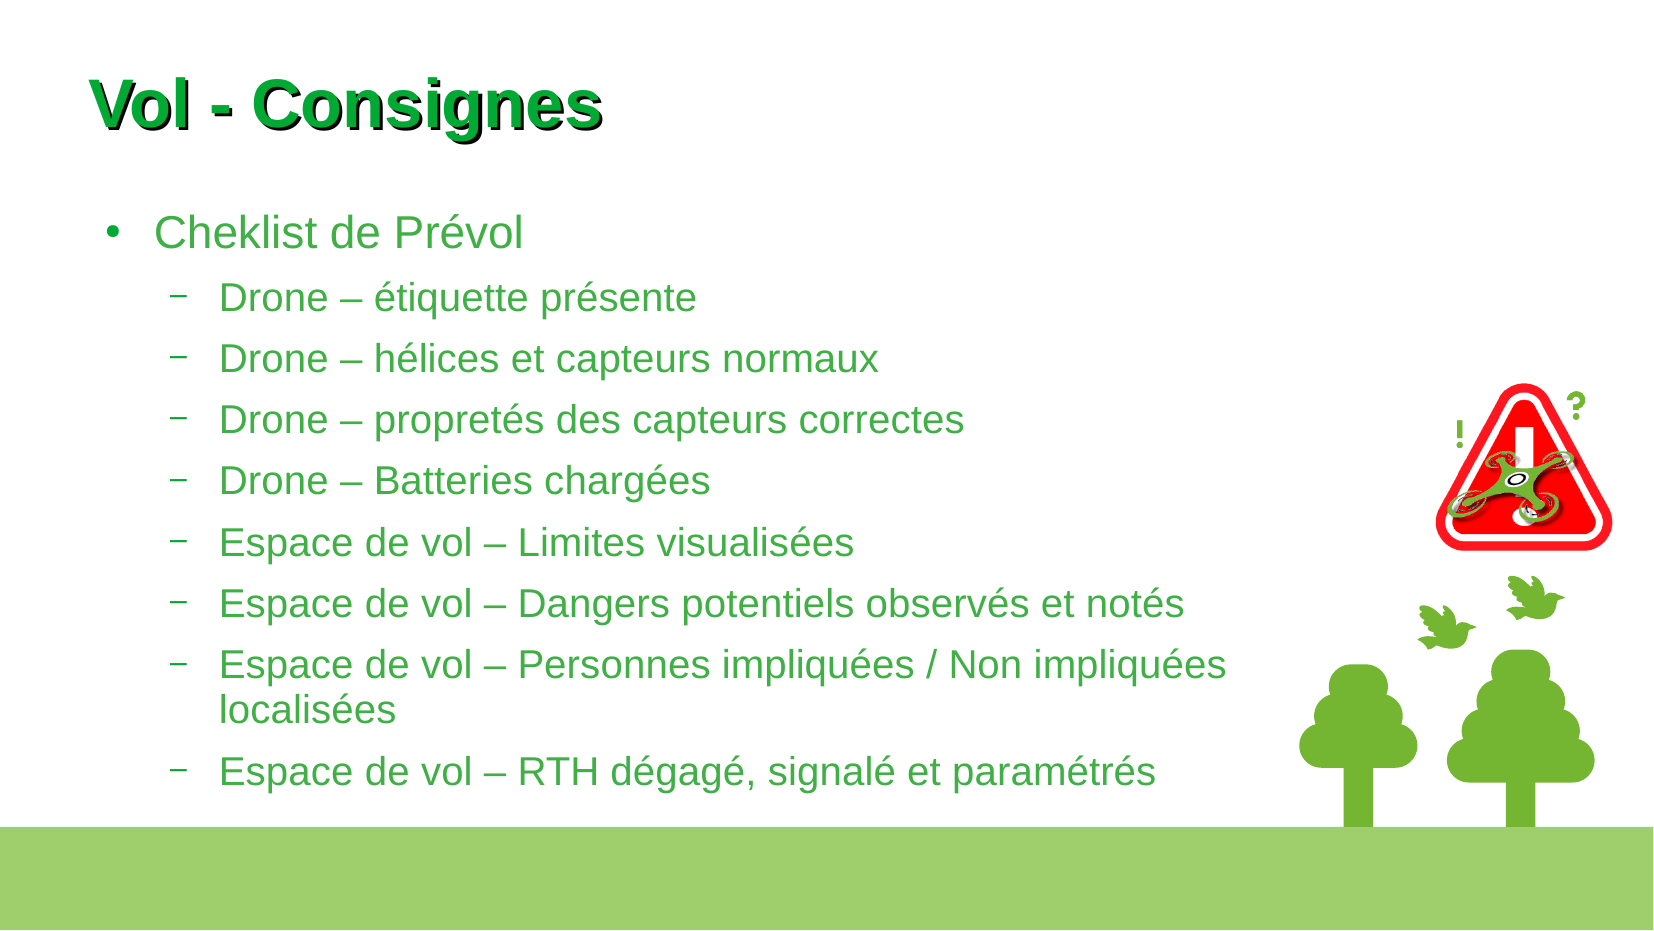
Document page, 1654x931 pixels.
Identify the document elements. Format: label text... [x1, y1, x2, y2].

picture [1416, 354, 1625, 568]
list Cheklist de Prévol Drone – étiquette présente Drone – hélices et capteurs normaux Drone – propretés des capteurs correctes Drone – Batteries chargées Espace de vol – Limites visualisées Espace de vol – Dangers potentiels observés et notés Espace de vol – Personnes impliquées / Non impliquées localisées Espace de vol – RTH dégagé, signalé et paramétrés [88, 206, 1329, 798]
title Vol - Consignes [88, 29, 1565, 178]
